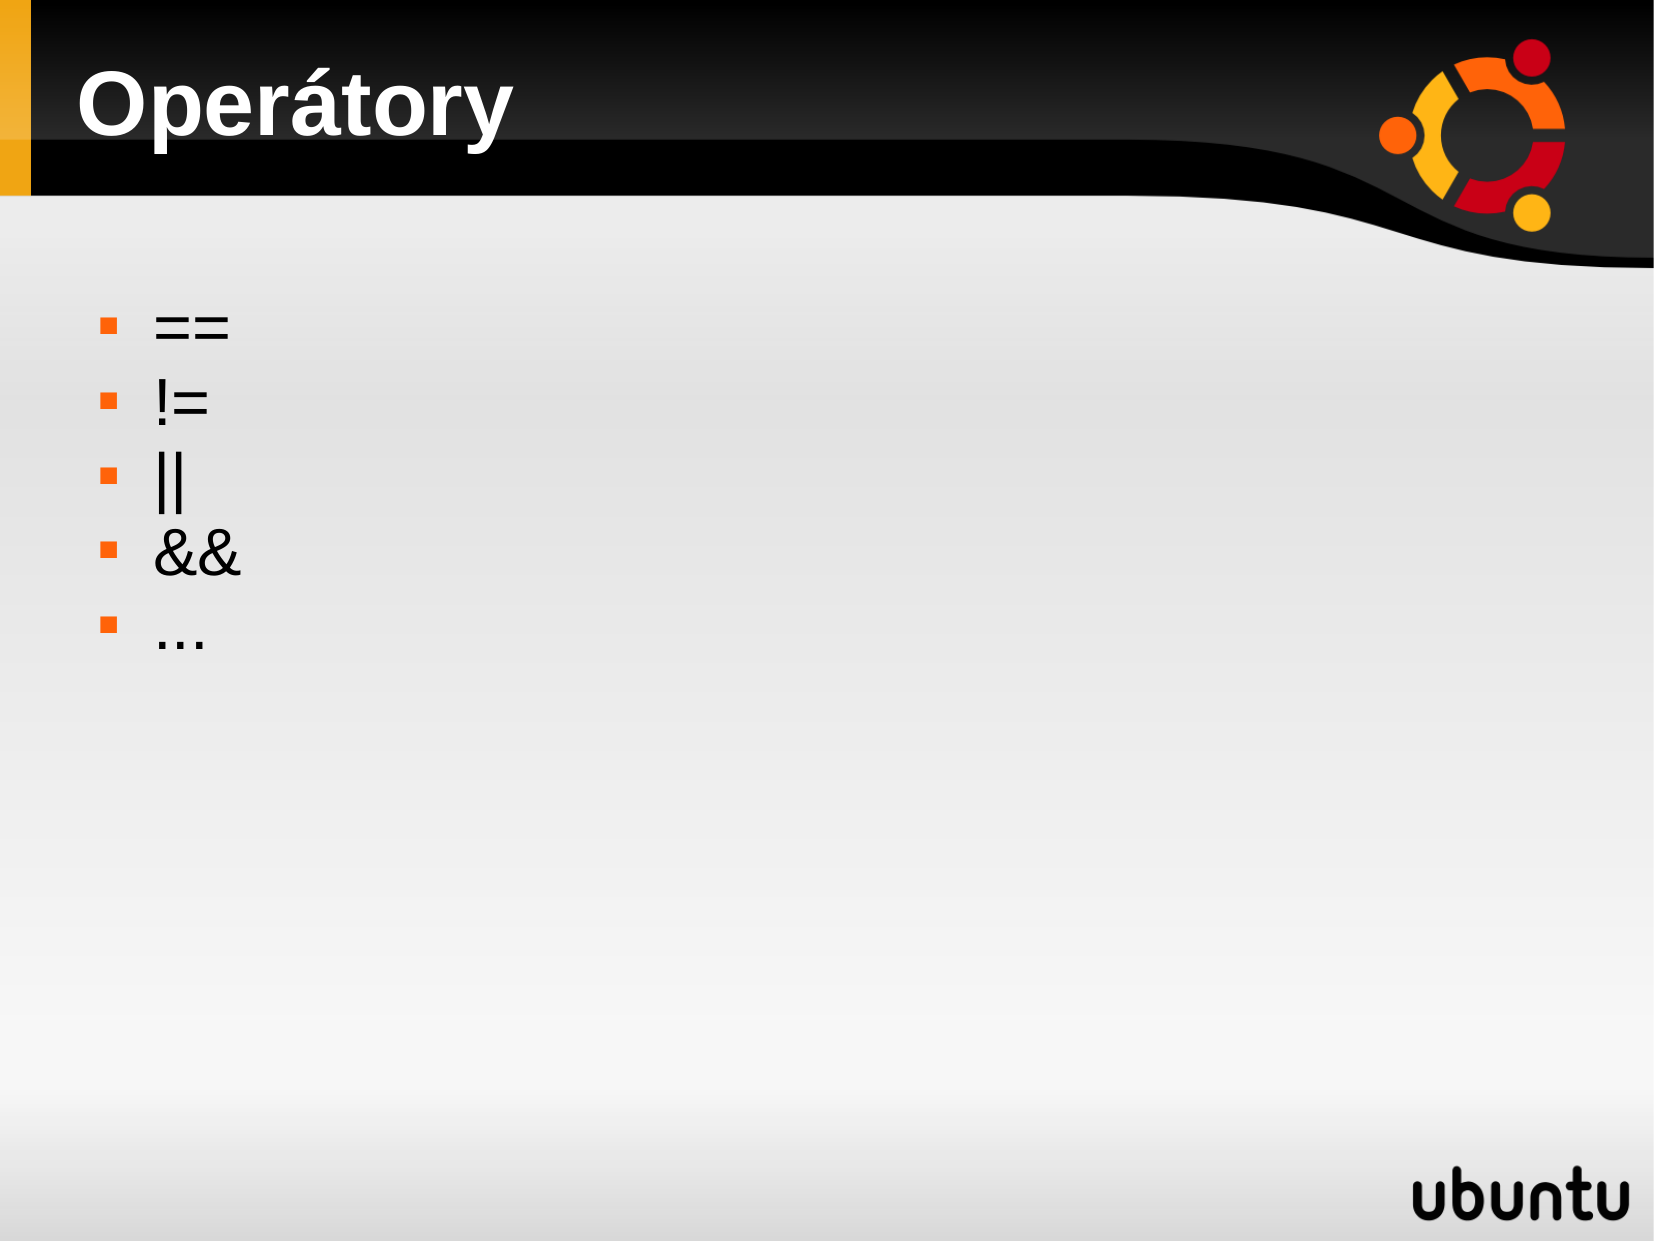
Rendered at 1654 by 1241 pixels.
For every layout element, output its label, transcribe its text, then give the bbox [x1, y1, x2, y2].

list == != || && ... [82, 290, 1571, 1109]
picture [0, 0, 1654, 1241]
title Operátory [76, 0, 1565, 208]
